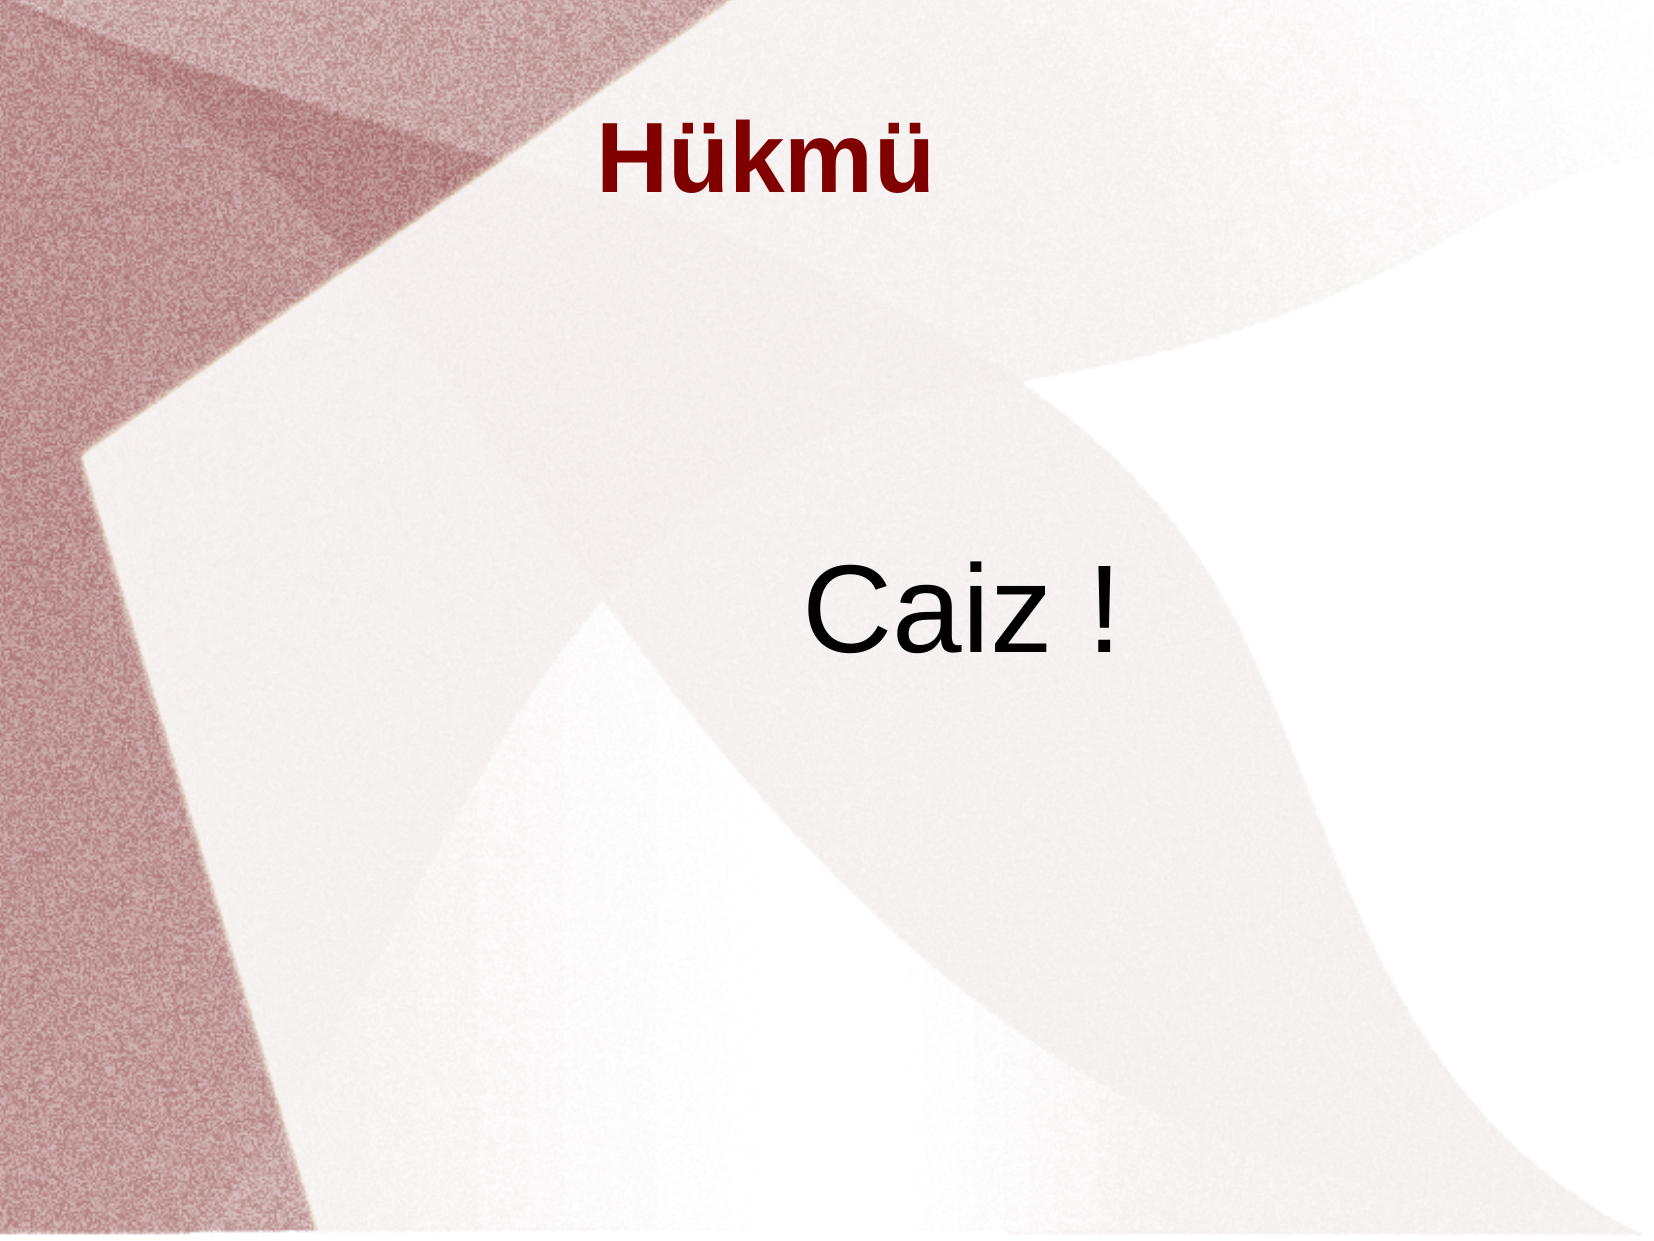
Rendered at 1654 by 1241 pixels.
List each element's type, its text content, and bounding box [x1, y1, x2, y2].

subtitle Caiz ! [324, 297, 1601, 908]
title Hükmü [596, 56, 1607, 250]
